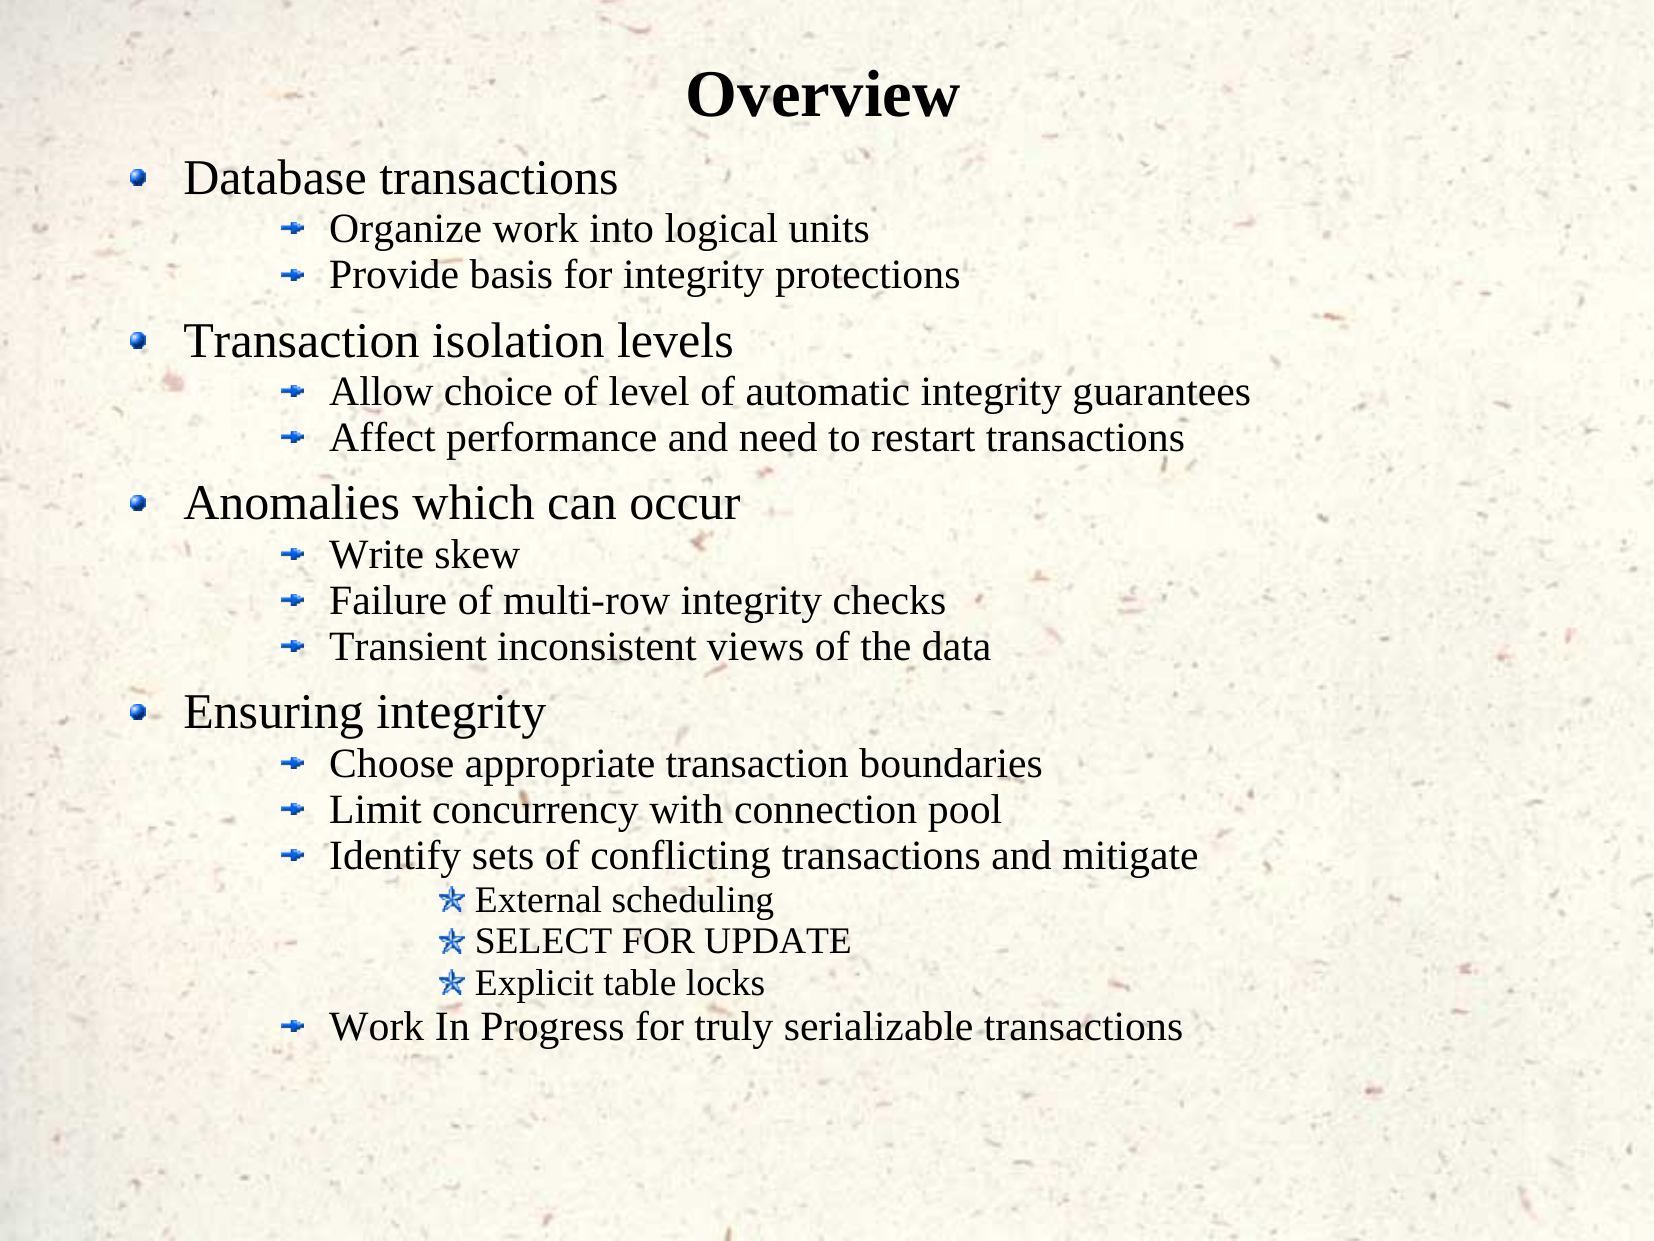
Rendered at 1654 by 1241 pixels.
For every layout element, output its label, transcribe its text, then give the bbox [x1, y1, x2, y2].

title Overview [112, 37, 1535, 150]
list Database transactions Organize work into logical units Provide basis for integrity protections Transaction isolation levels Allow choice of level of automatic integrity guarantees Affect performance and need to restart transactions Anomalies which can occur Write skew Failure of multi-row integrity checks Transient inconsistent views of the data Ensuring integrity Choose appropriate transaction boundaries Limit concurrency with connection pool Identify sets of conflicting transactions and mitigate External scheduling SELECT FOR UPDATE Explicit table locks Work In Progress for truly serializable transactions [112, 150, 1536, 1201]
picture [0, 0, 1654, 1241]
